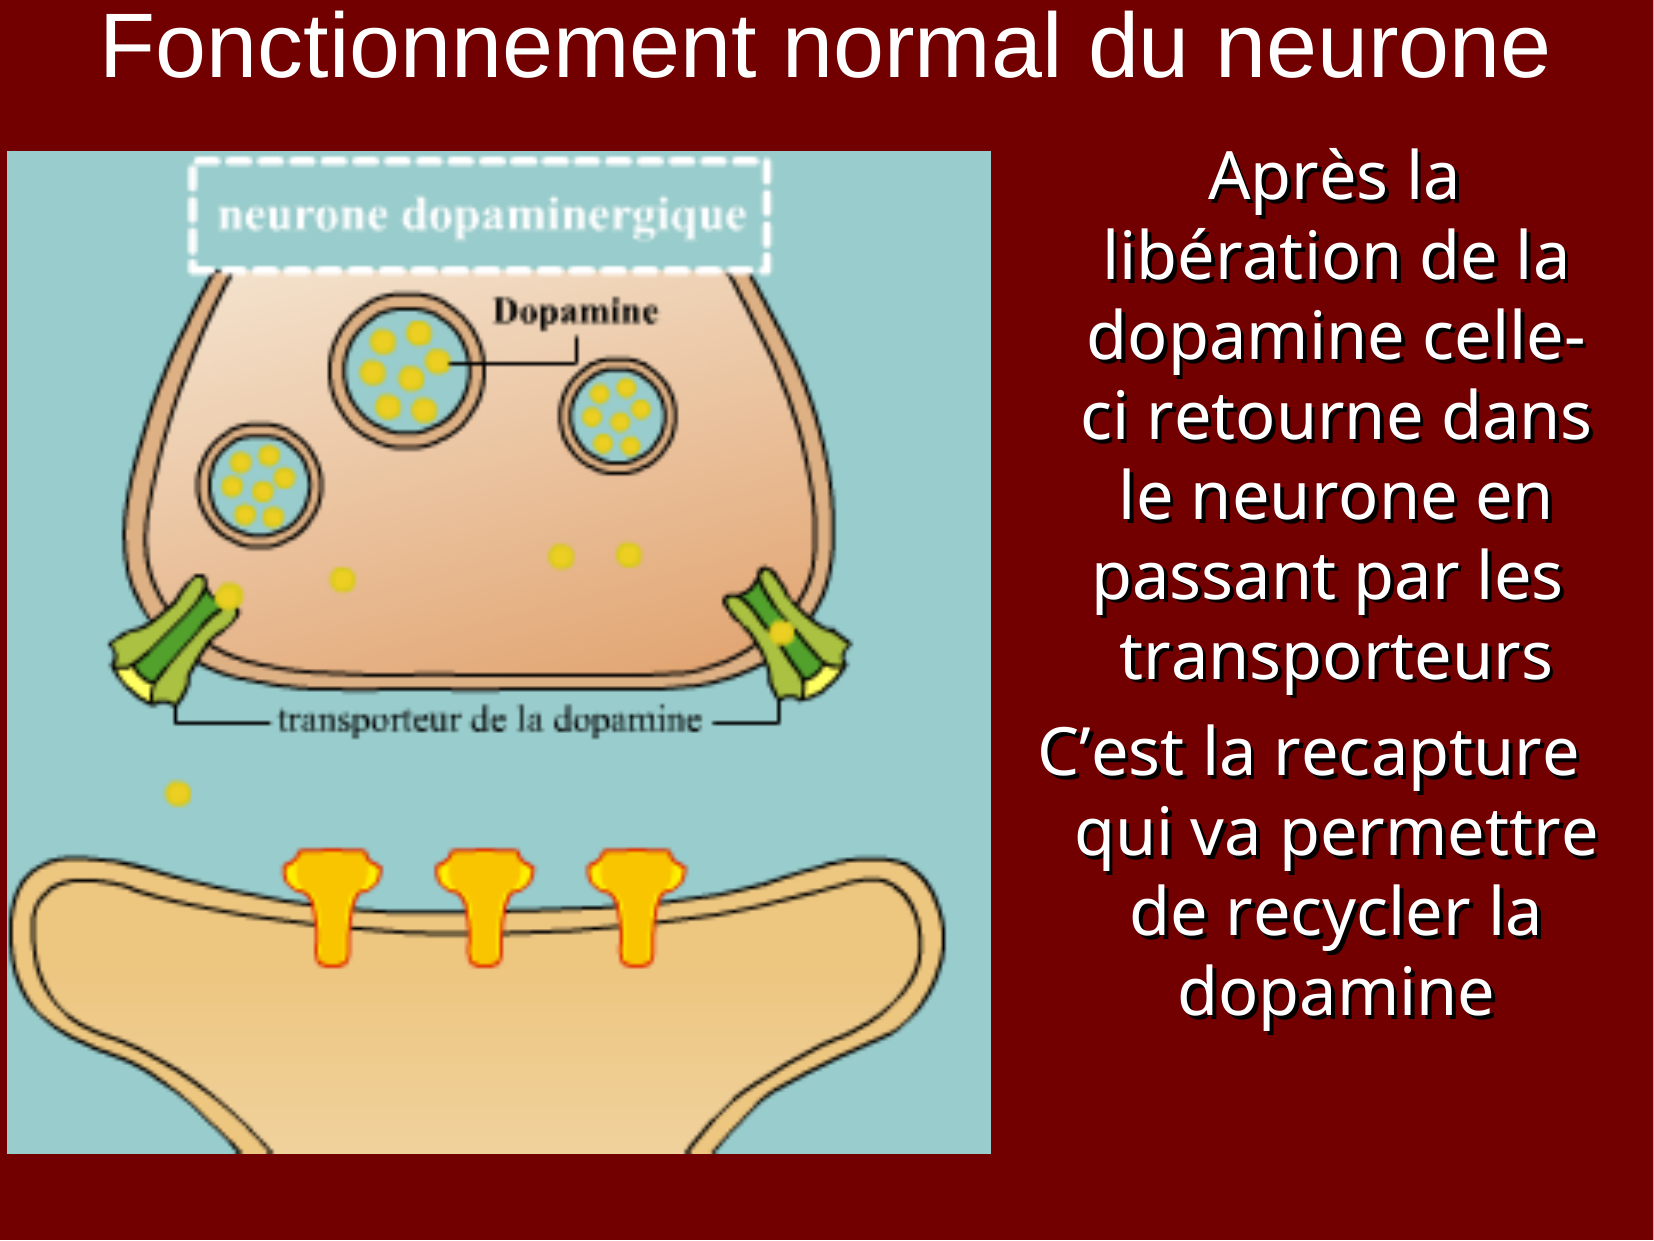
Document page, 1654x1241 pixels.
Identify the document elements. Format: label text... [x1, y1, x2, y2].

text_box Après la libération de la dopamine celle-ci retourne dans le neurone en passant par les transporteurs C’est la recapture qui va permettre de recycler la dopamine [996, 125, 1622, 1193]
title Fonctionnement normal du neurone [0, 0, 1654, 166]
chart [7, 151, 991, 1154]
